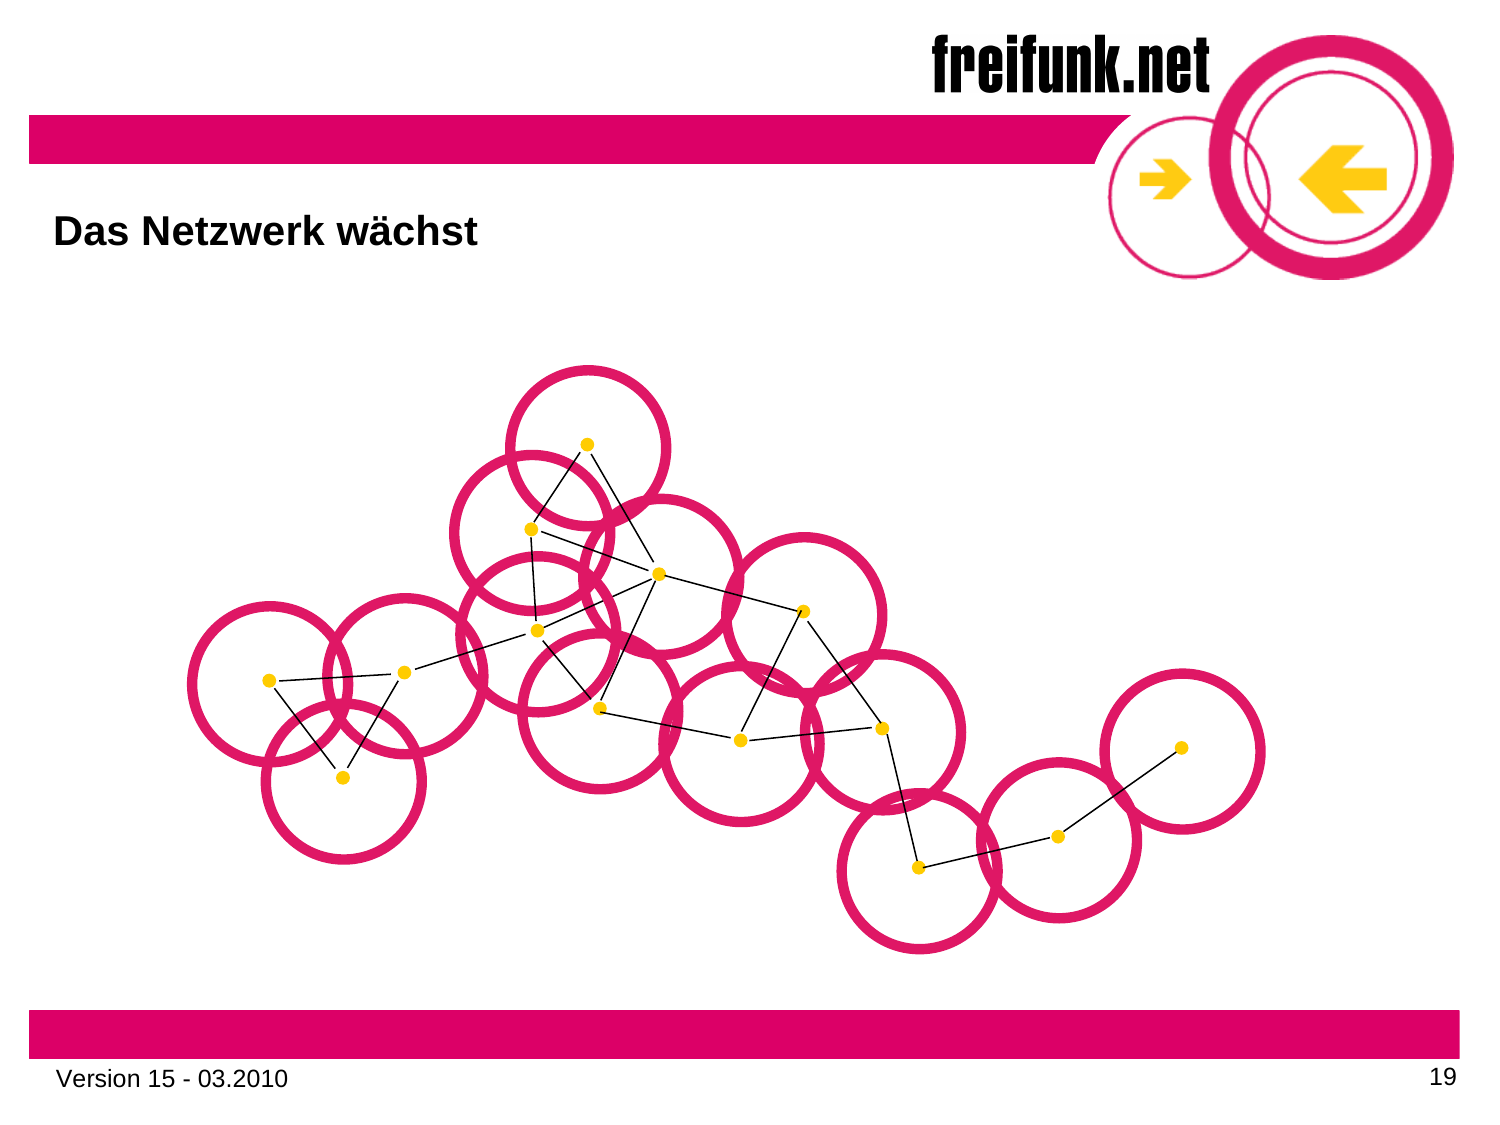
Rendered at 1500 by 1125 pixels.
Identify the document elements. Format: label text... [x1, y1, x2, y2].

text_box [593, 701, 607, 716]
text_box [397, 665, 412, 680]
text_box [530, 623, 545, 638]
text_box [524, 522, 539, 537]
text_box [1174, 741, 1189, 755]
text_box [875, 721, 890, 736]
text_box Das Netzwerk wächst [53, 204, 1046, 283]
text_box [580, 437, 595, 452]
text_box [652, 567, 667, 582]
text_box [796, 604, 811, 619]
text_box [733, 733, 748, 748]
text_box [335, 770, 350, 785]
text_box [1051, 829, 1066, 844]
text_box [911, 860, 926, 875]
text_box [262, 673, 277, 688]
picture [932, 34, 1454, 280]
